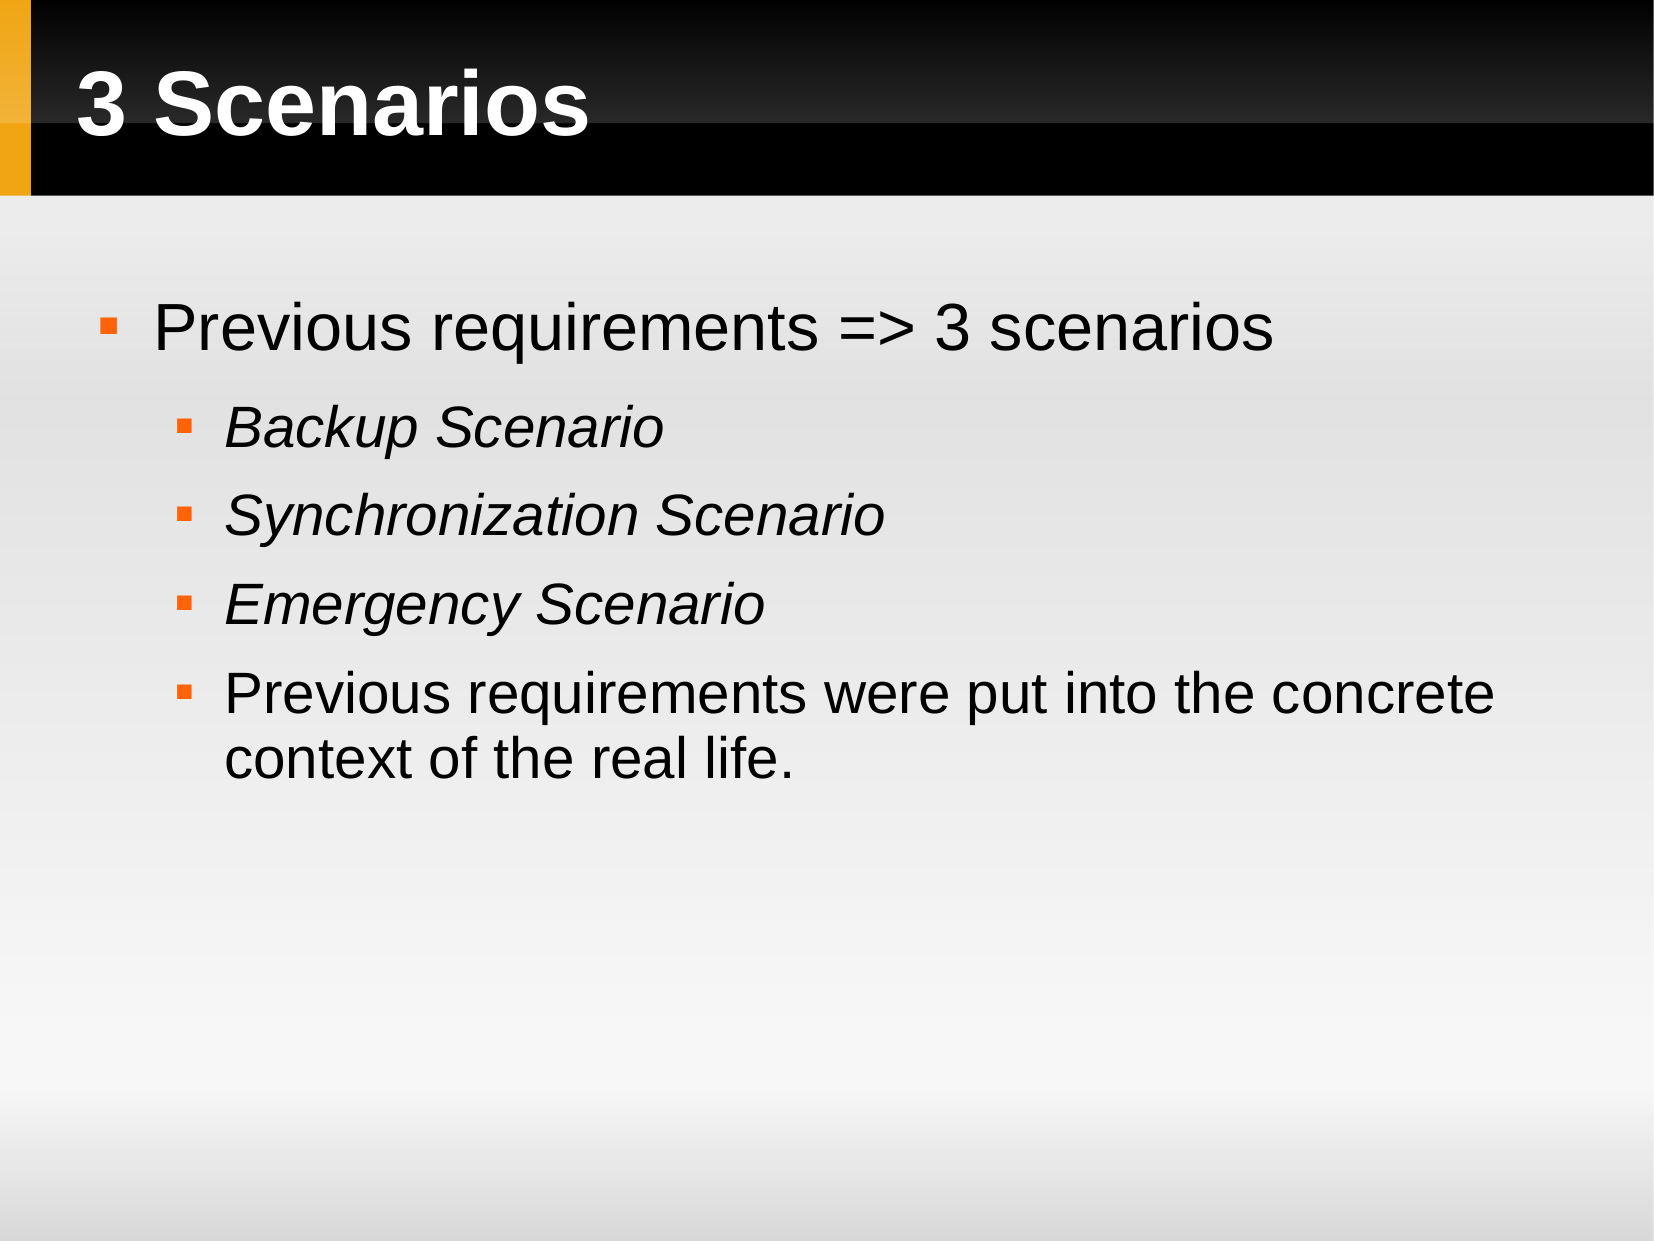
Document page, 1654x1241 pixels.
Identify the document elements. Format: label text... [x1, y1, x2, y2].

title 3 Scenarios [76, 7, 1565, 200]
list Previous requirements => 3 scenarios Backup Scenario Synchronization Scenario Emergency Scenario Previous requirements were put into the concrete context of the real life. [82, 290, 1571, 1094]
picture [0, 0, 1654, 1241]
